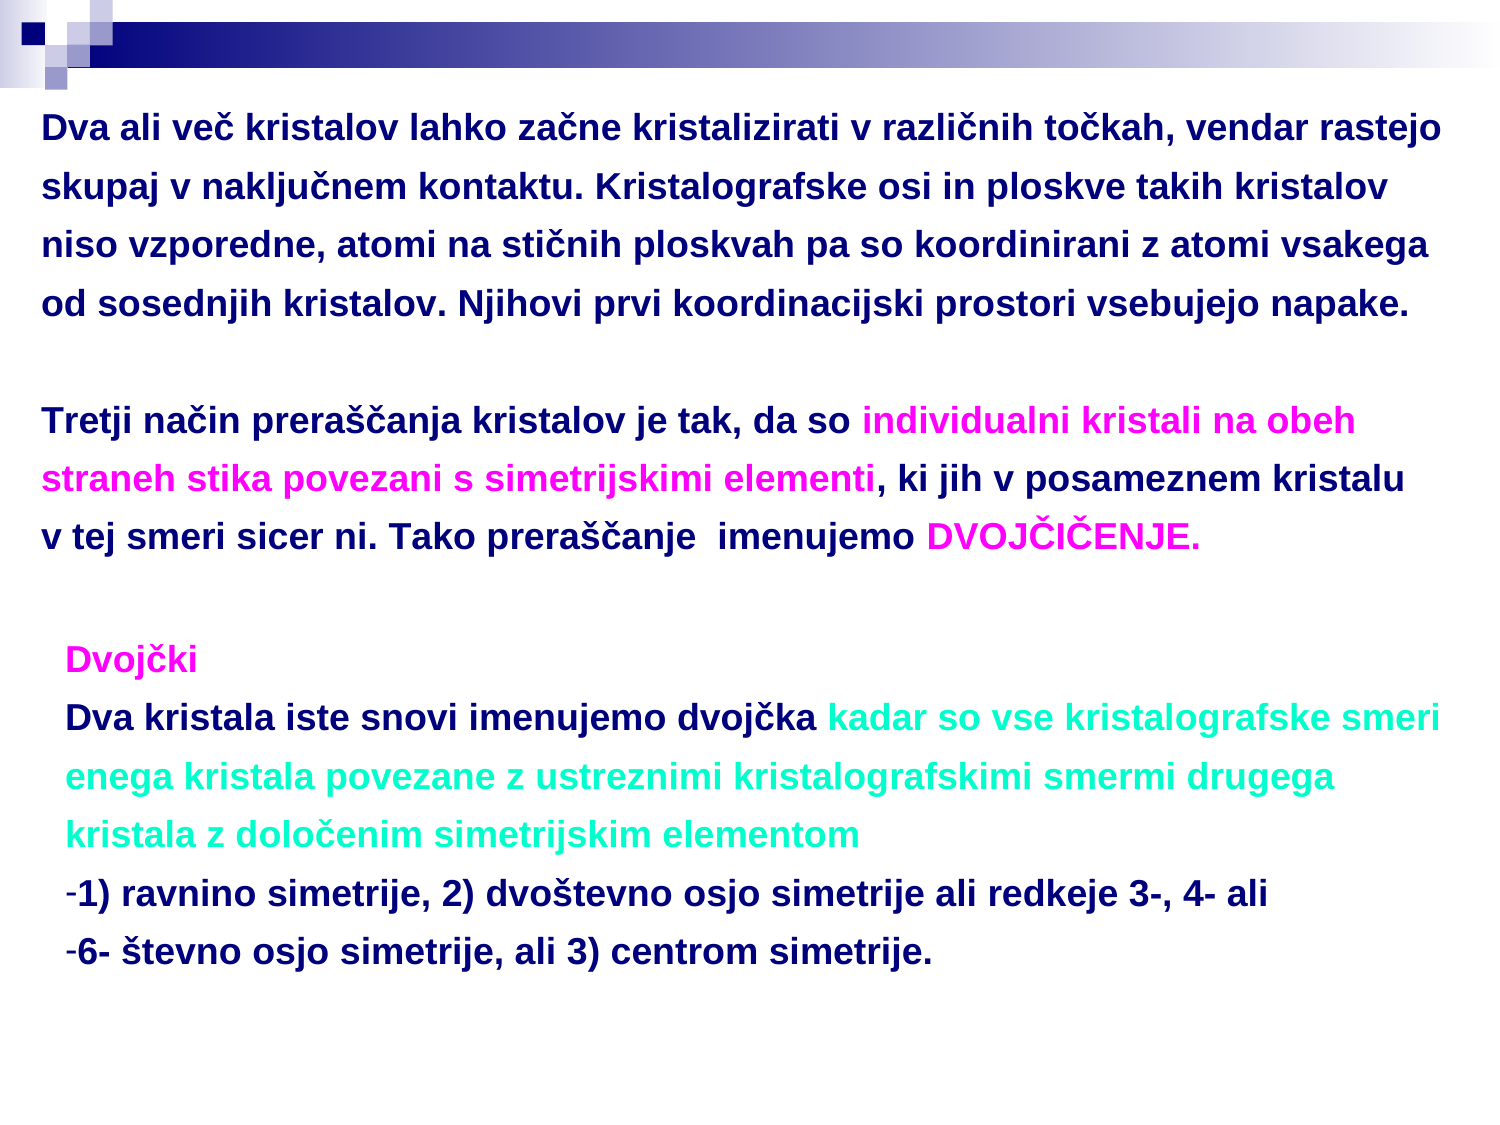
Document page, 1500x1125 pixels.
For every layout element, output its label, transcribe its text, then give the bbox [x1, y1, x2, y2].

text_box Dvojčki Dva kristala iste snovi imenujemo dvojčka kadar so vse kristalografske smeri enega kristala povezane z ustreznimi kristalografskimi smermi drugega kristala z določenim simetrijskim elementom 1) ravnino simetrije, 2) dvoštevno osjo simetrije ali redkeje 3-, 4- ali 6- števno osjo simetrije, ali 3) centrom simetrije. [50, 613, 1467, 981]
text_box Dva ali več kristalov lahko začne kristalizirati v različnih točkah, vendar rastejo skupaj v naključnem kontaktu. Kristalografske osi in ploskve takih kristalov niso vzporedne, atomi na stičnih ploskvah pa so koordinirani z atomi vsakega od sosednjih kristalov. Njihovi prvi koordinacijski prostori vsebujejo napake. Tretji način preraščanja kristalov je tak, da so individualni kristali na obeh straneh stika povezani s simetrijskimi elementi, ki jih v posameznem kristalu v tej smeri sicer ni. Tako preraščanje imenujemo DVOJČIČENJE. [26, 82, 1469, 566]
